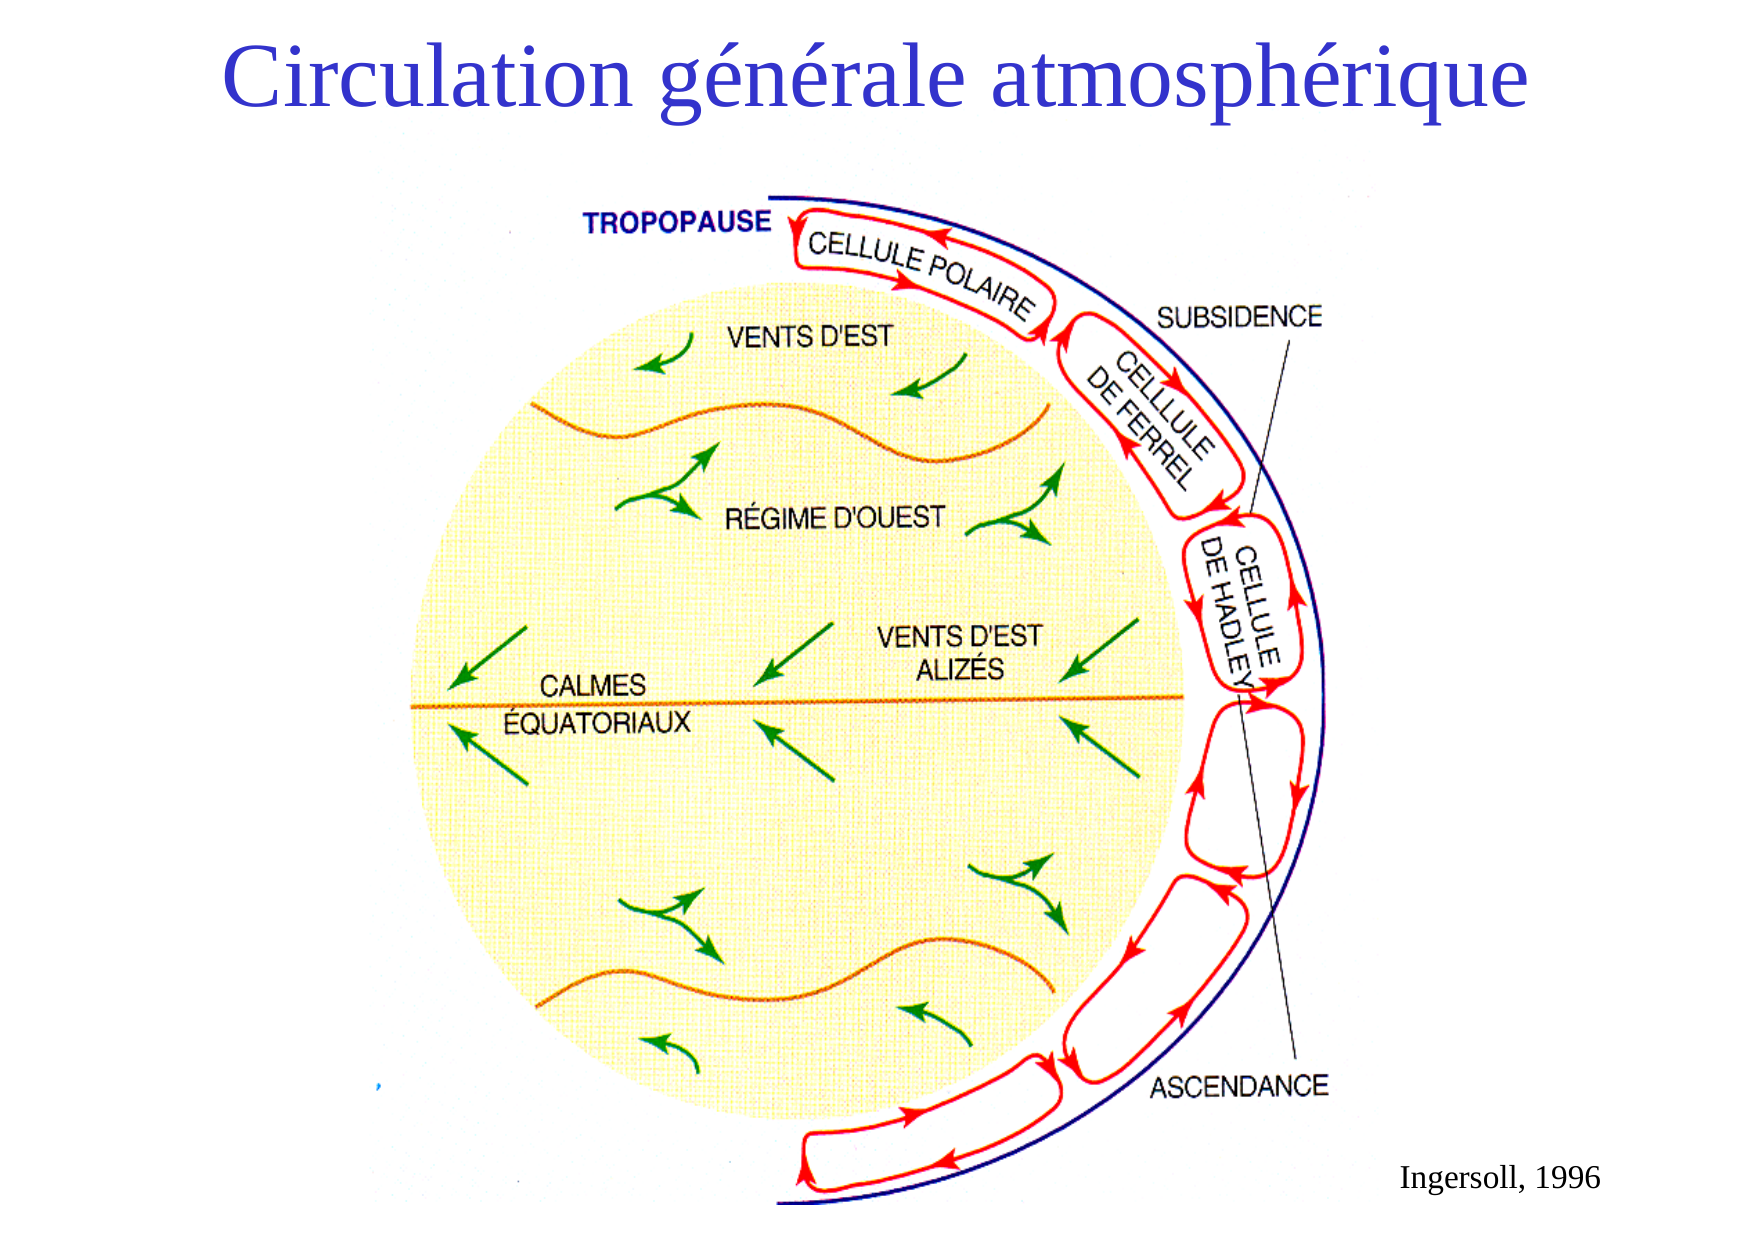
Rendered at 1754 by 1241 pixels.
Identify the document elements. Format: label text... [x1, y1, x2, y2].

text_box Ingersoll, 1996 [1384, 1151, 1681, 1205]
title Circulation générale atmosphérique [128, 8, 1626, 148]
picture [367, 148, 1380, 1205]
